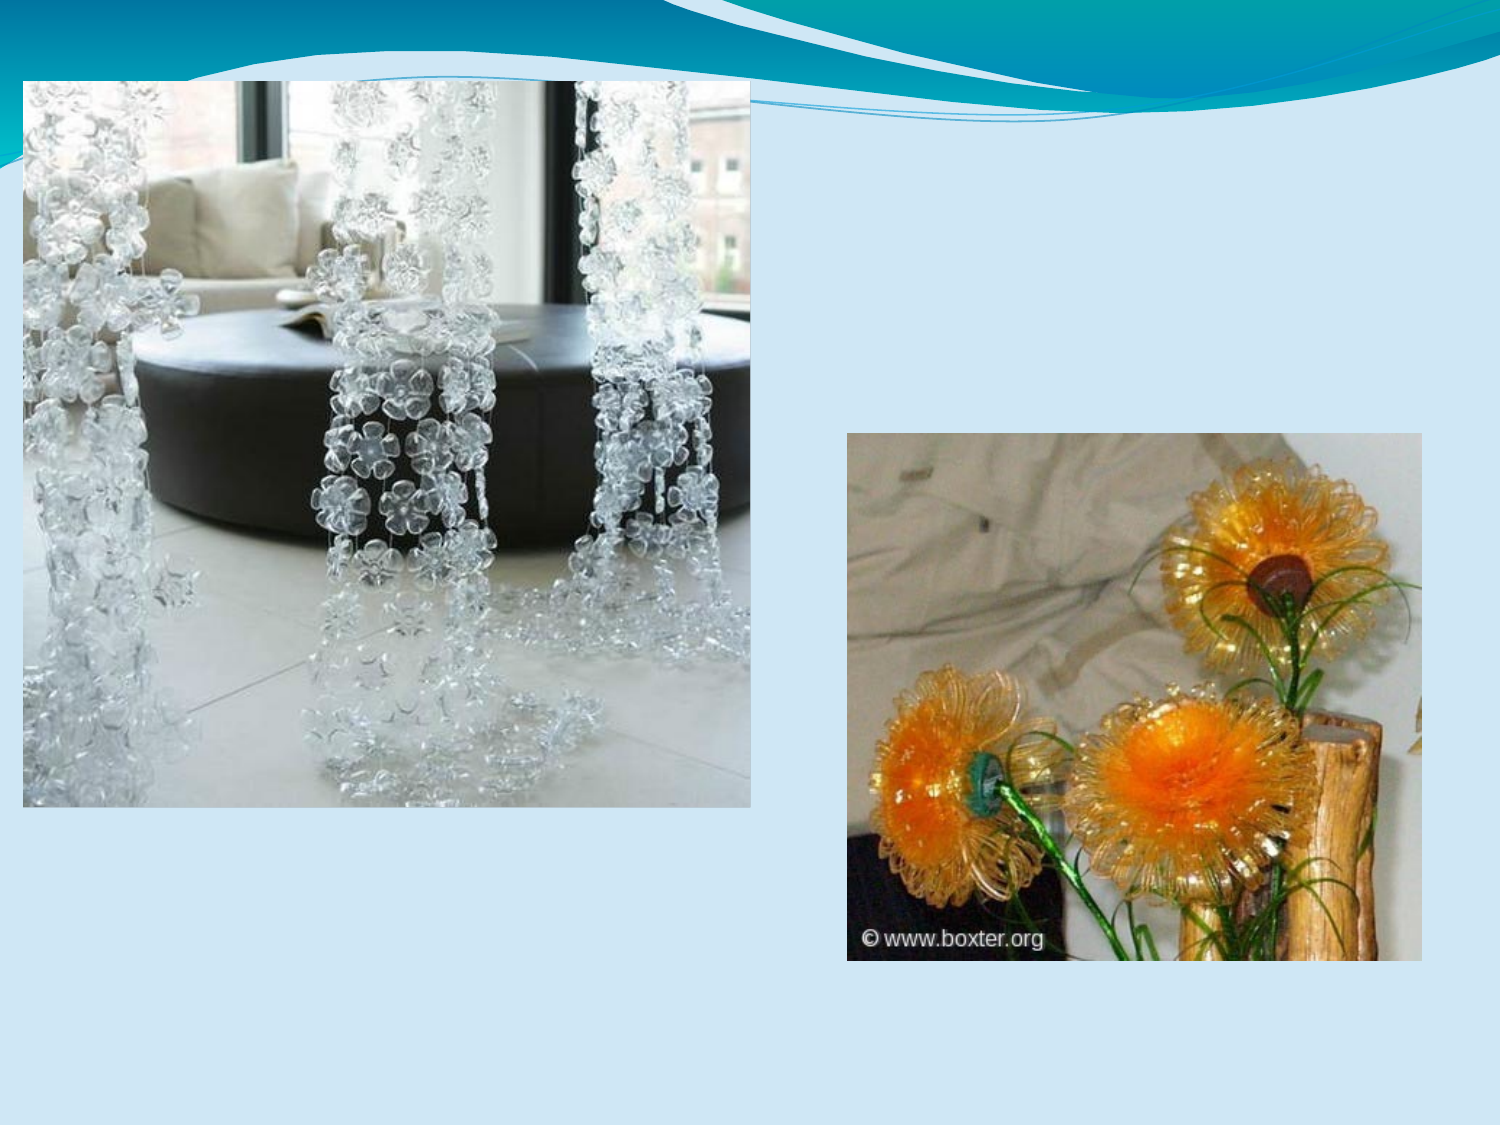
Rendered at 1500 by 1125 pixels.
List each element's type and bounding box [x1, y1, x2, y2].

picture [847, 433, 1422, 961]
picture [23, 81, 752, 809]
